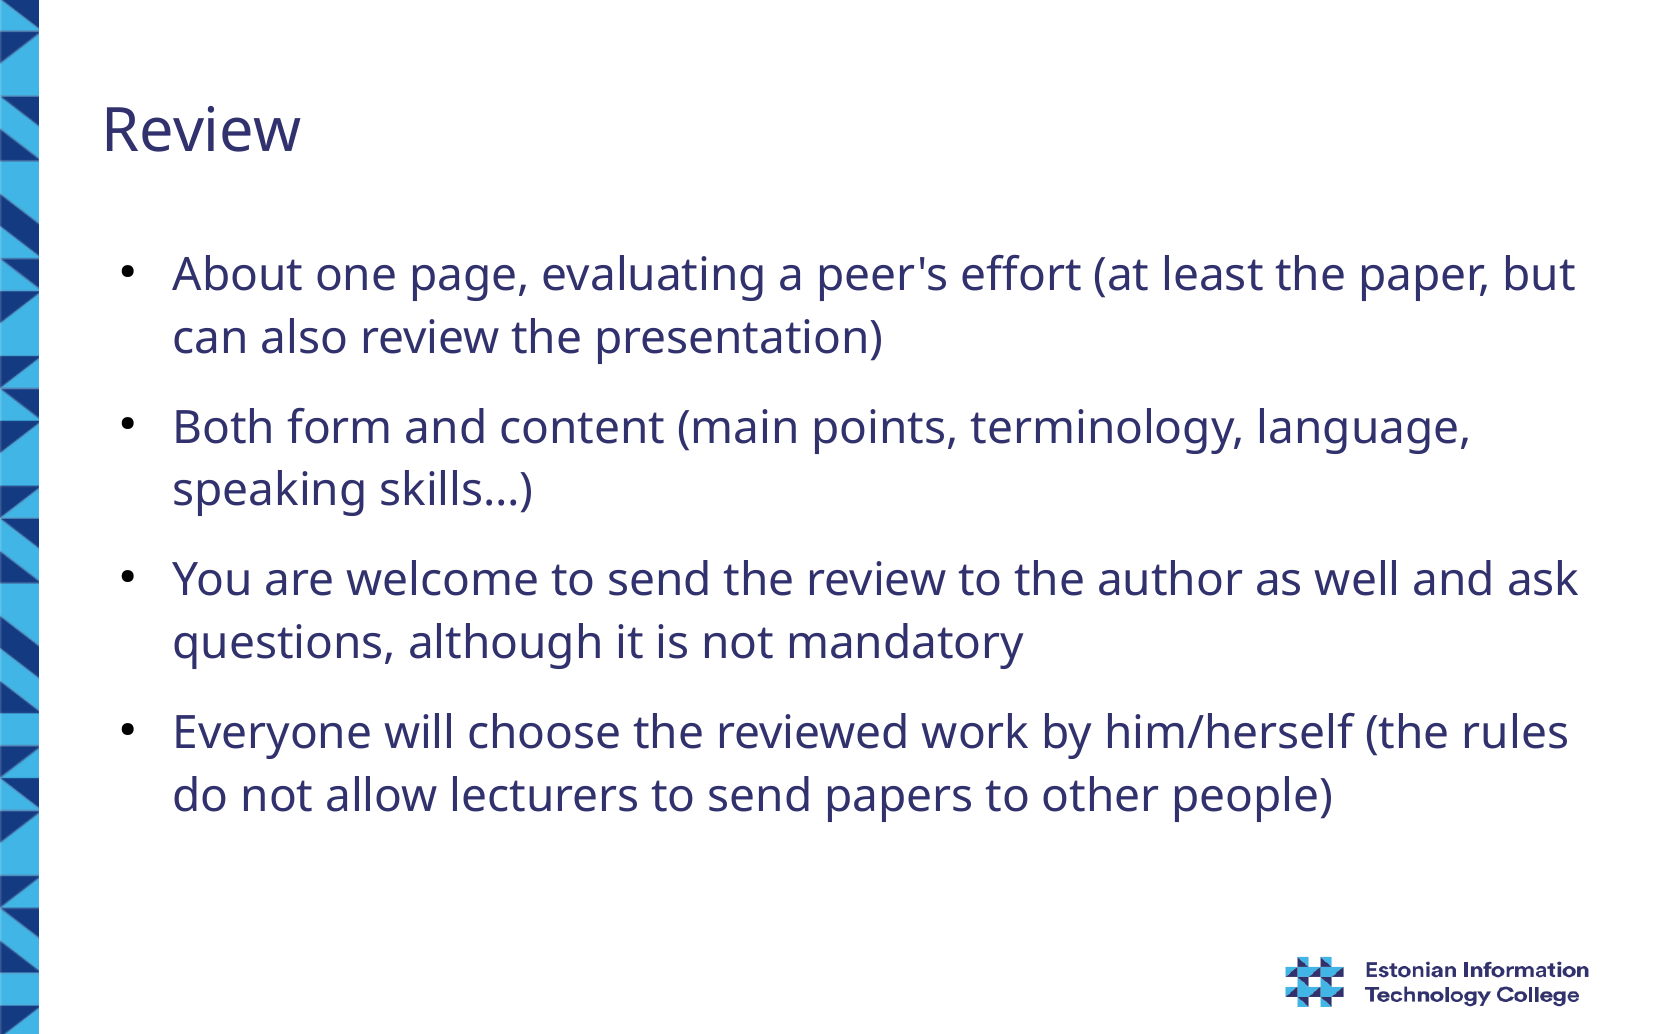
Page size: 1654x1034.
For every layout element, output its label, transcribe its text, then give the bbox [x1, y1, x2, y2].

list About one page, evaluating a peer's effort (at least the paper, but can also review the presentation) Both form and content (main points, terminology, language, speaking skills…) You are welcome to send the review to the author as well and ask questions, although it is not mandatory Everyone will choose the reviewed work by him/herself (the rules do not allow lecturers to send papers to other people) [101, 241, 1591, 924]
title Review [101, 41, 1224, 214]
